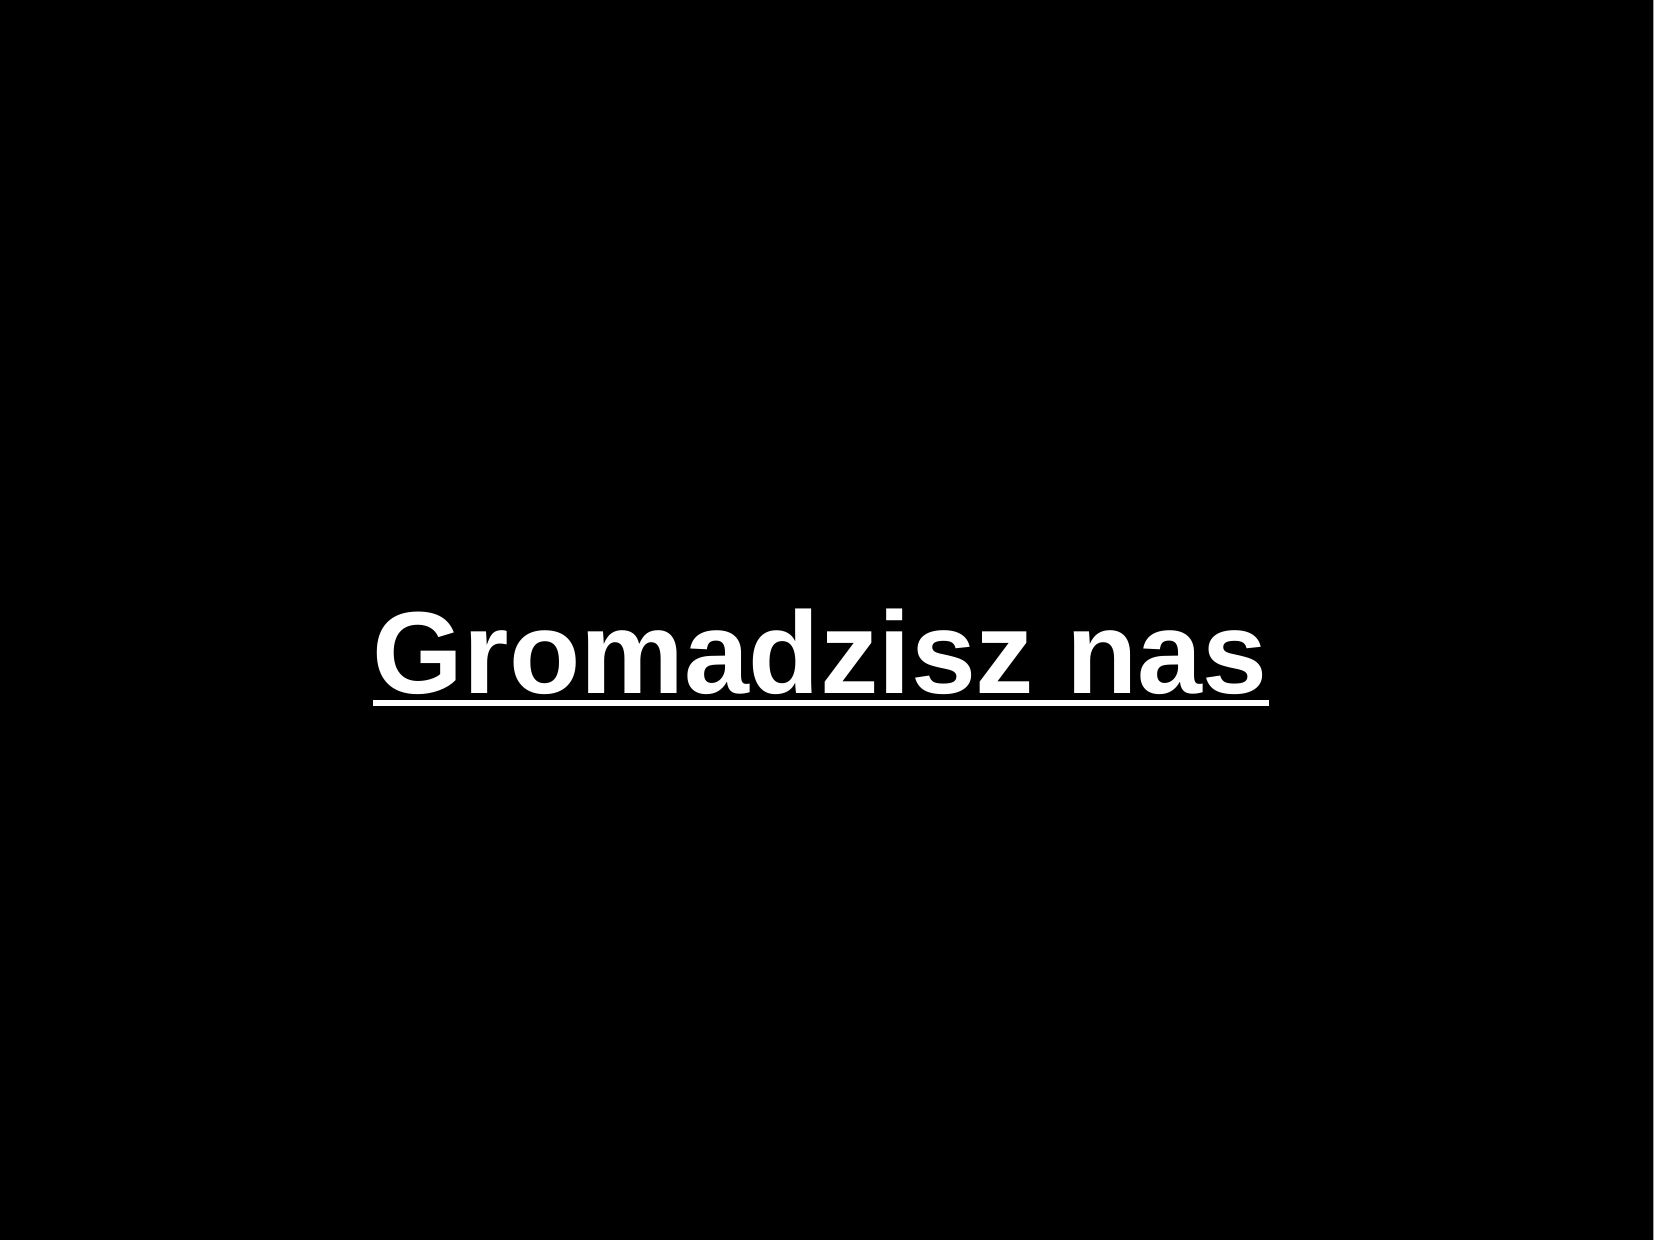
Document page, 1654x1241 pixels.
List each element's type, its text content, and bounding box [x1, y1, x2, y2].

subtitle Gromadzisz nas [0, 0, 1642, 1241]
